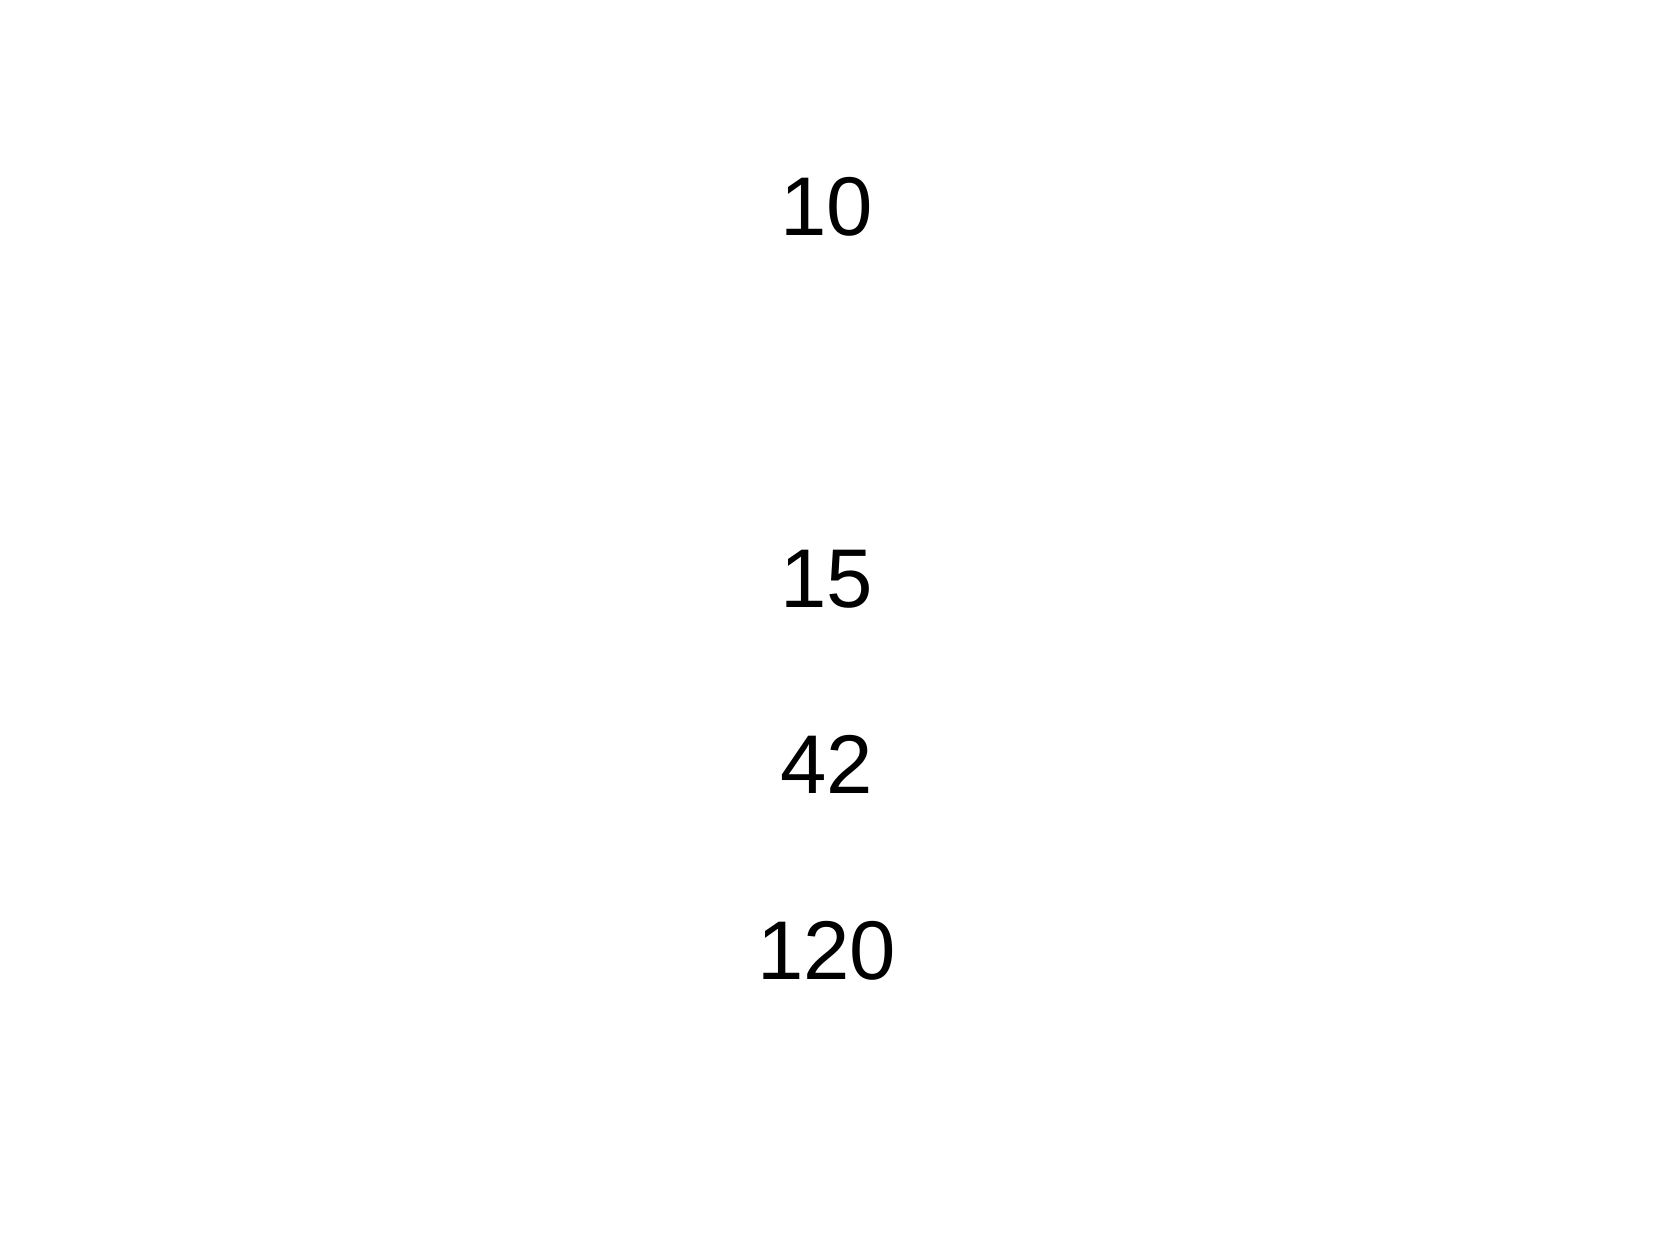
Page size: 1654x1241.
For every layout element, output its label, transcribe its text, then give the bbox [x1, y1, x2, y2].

subtitle 10 15 42 120 [82, 56, 1571, 1102]
